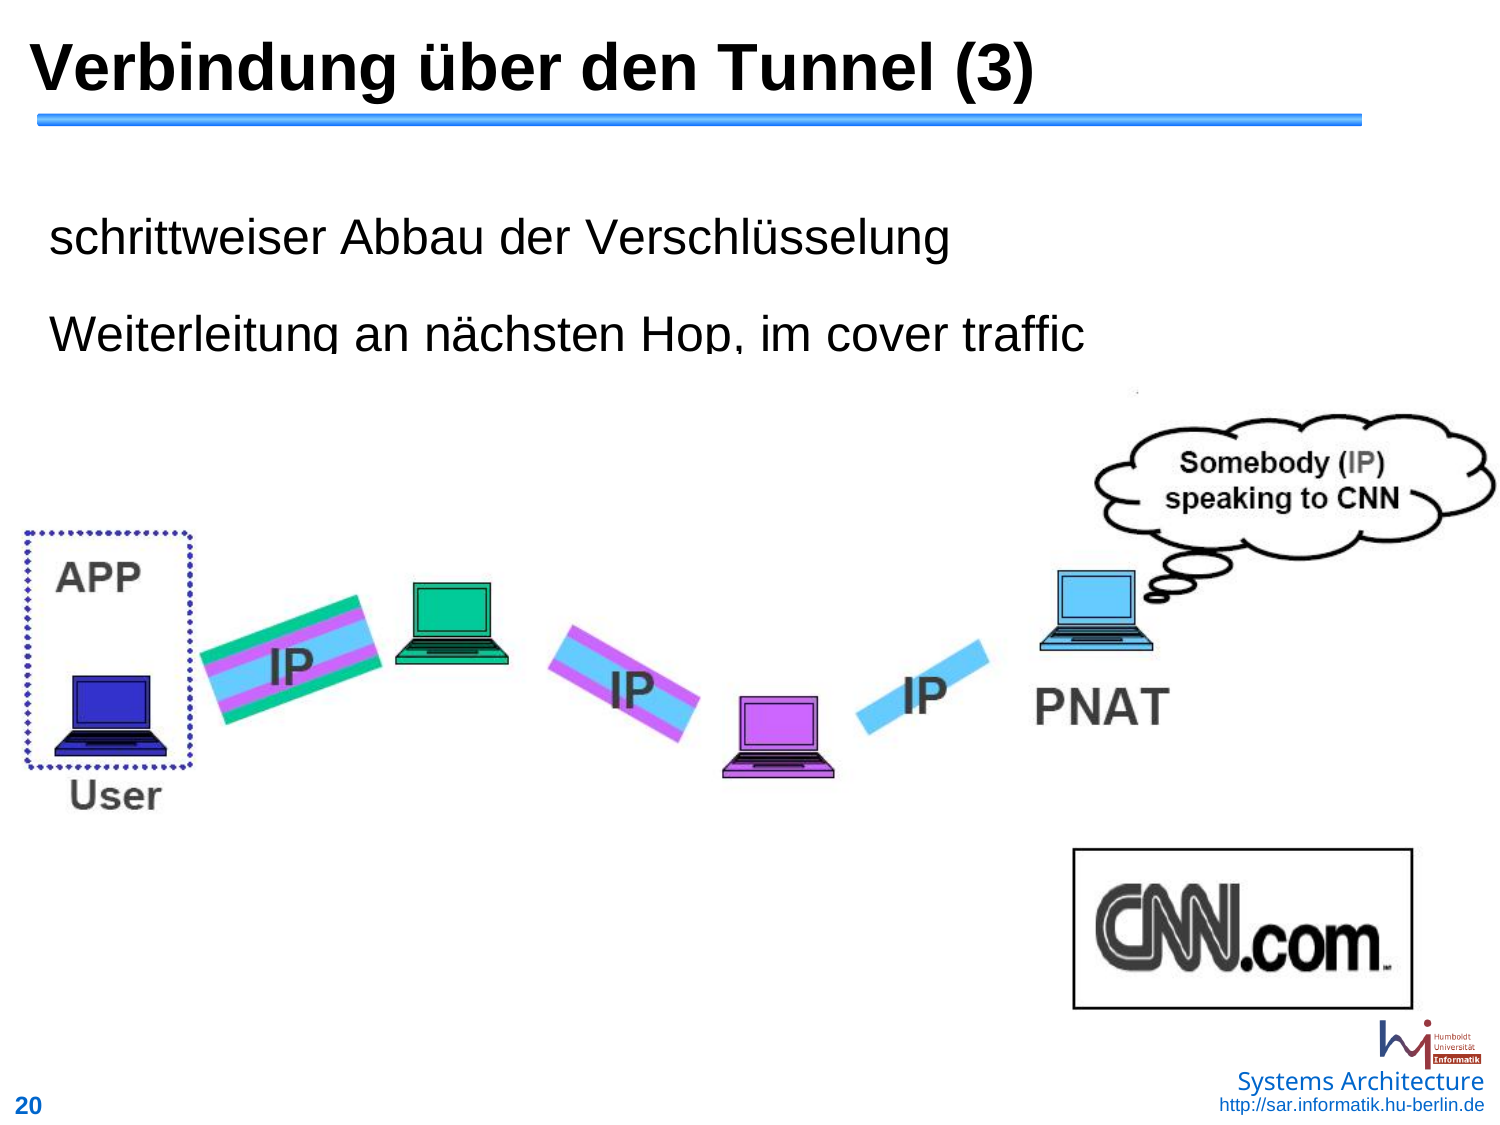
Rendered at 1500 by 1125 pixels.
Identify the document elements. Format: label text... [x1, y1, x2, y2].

picture [0, 354, 1500, 1071]
list schrittweiser Abbau der Verschlüsselung Weiterleitung an nächsten Hop, im cover traffic [34, 174, 1452, 342]
title Verbindung über den Tunnel (3) [29, 19, 1500, 115]
